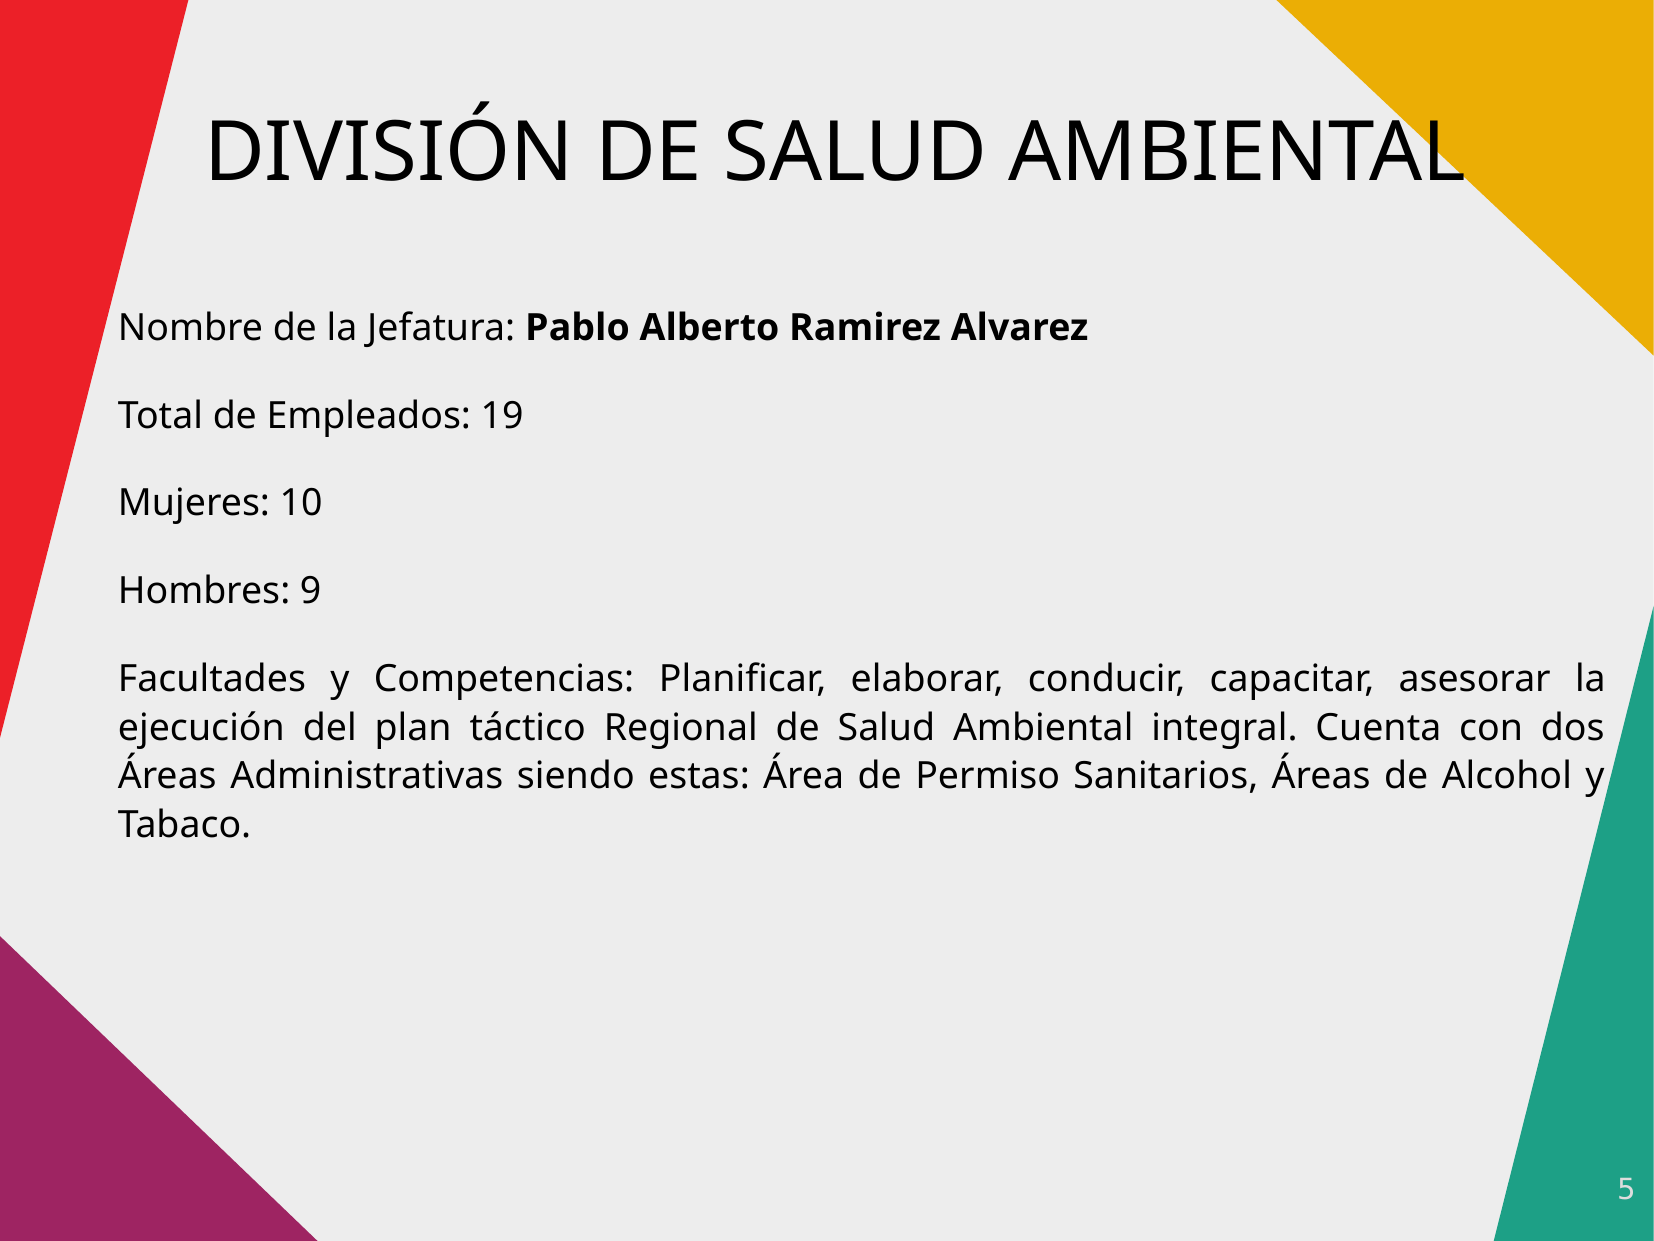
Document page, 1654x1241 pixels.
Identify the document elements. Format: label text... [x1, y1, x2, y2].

text_box Nombre de la Jefatura: Pablo Alberto Ramirez Alvarez Total de Empleados: 19 Mujeres: 10 Hombres: 9 Facultades y Competencias: Planificar, elaborar, conducir, capacitar, asesorar la ejecución del plan táctico Regional de Salud Ambiental integral. Cuenta con dos Áreas Administrativas siendo estas: Área de Permiso Sanitarios, Áreas de Alcohol y Tabaco. [117, 299, 1607, 1019]
title DIVISIÓN DE SALUD AMBIENTAL [171, 35, 1501, 251]
